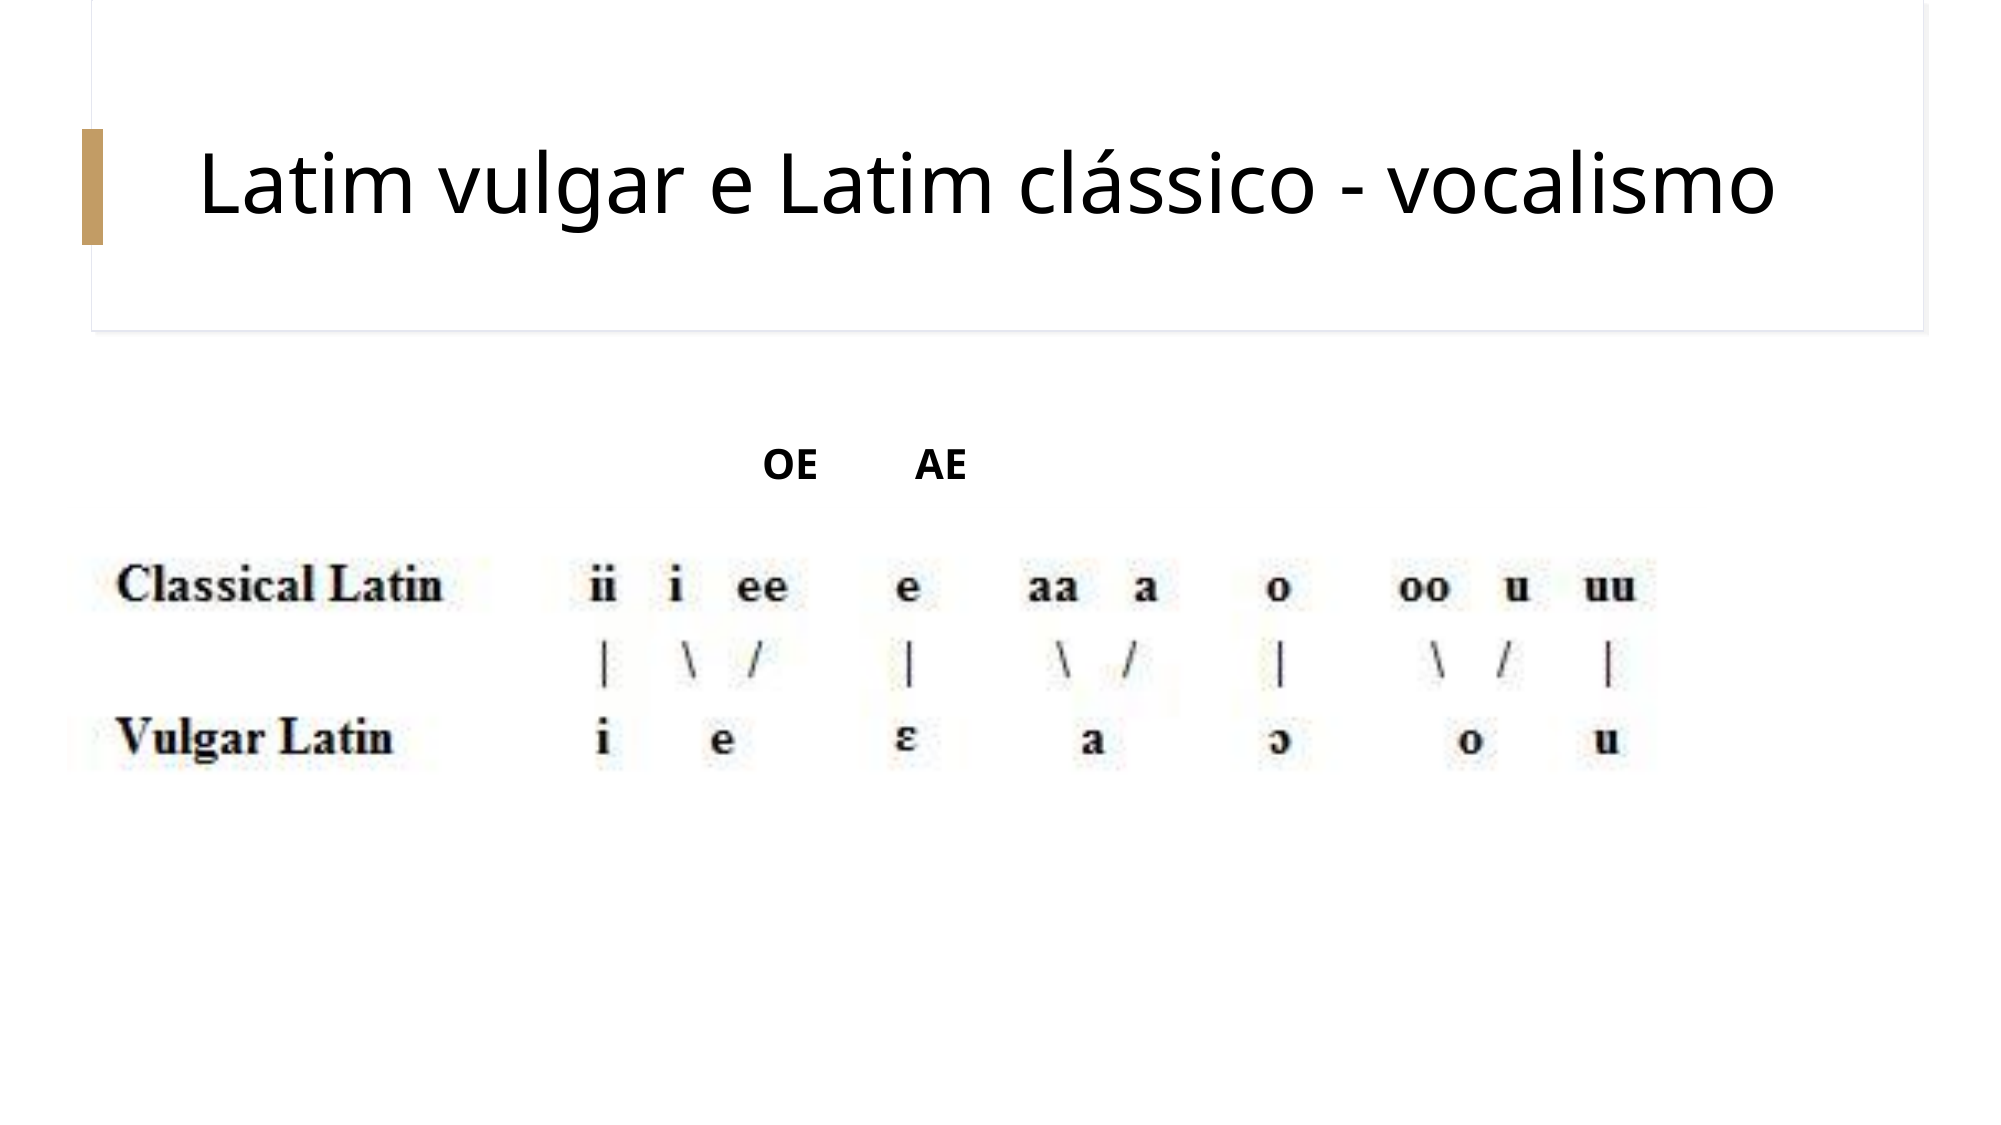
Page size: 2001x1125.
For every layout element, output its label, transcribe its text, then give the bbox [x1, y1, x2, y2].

list OE AE [183, 406, 1852, 1013]
picture [67, 506, 1707, 818]
title Latim vulgar e Latim clássico - vocalismo [183, 90, 1852, 284]
